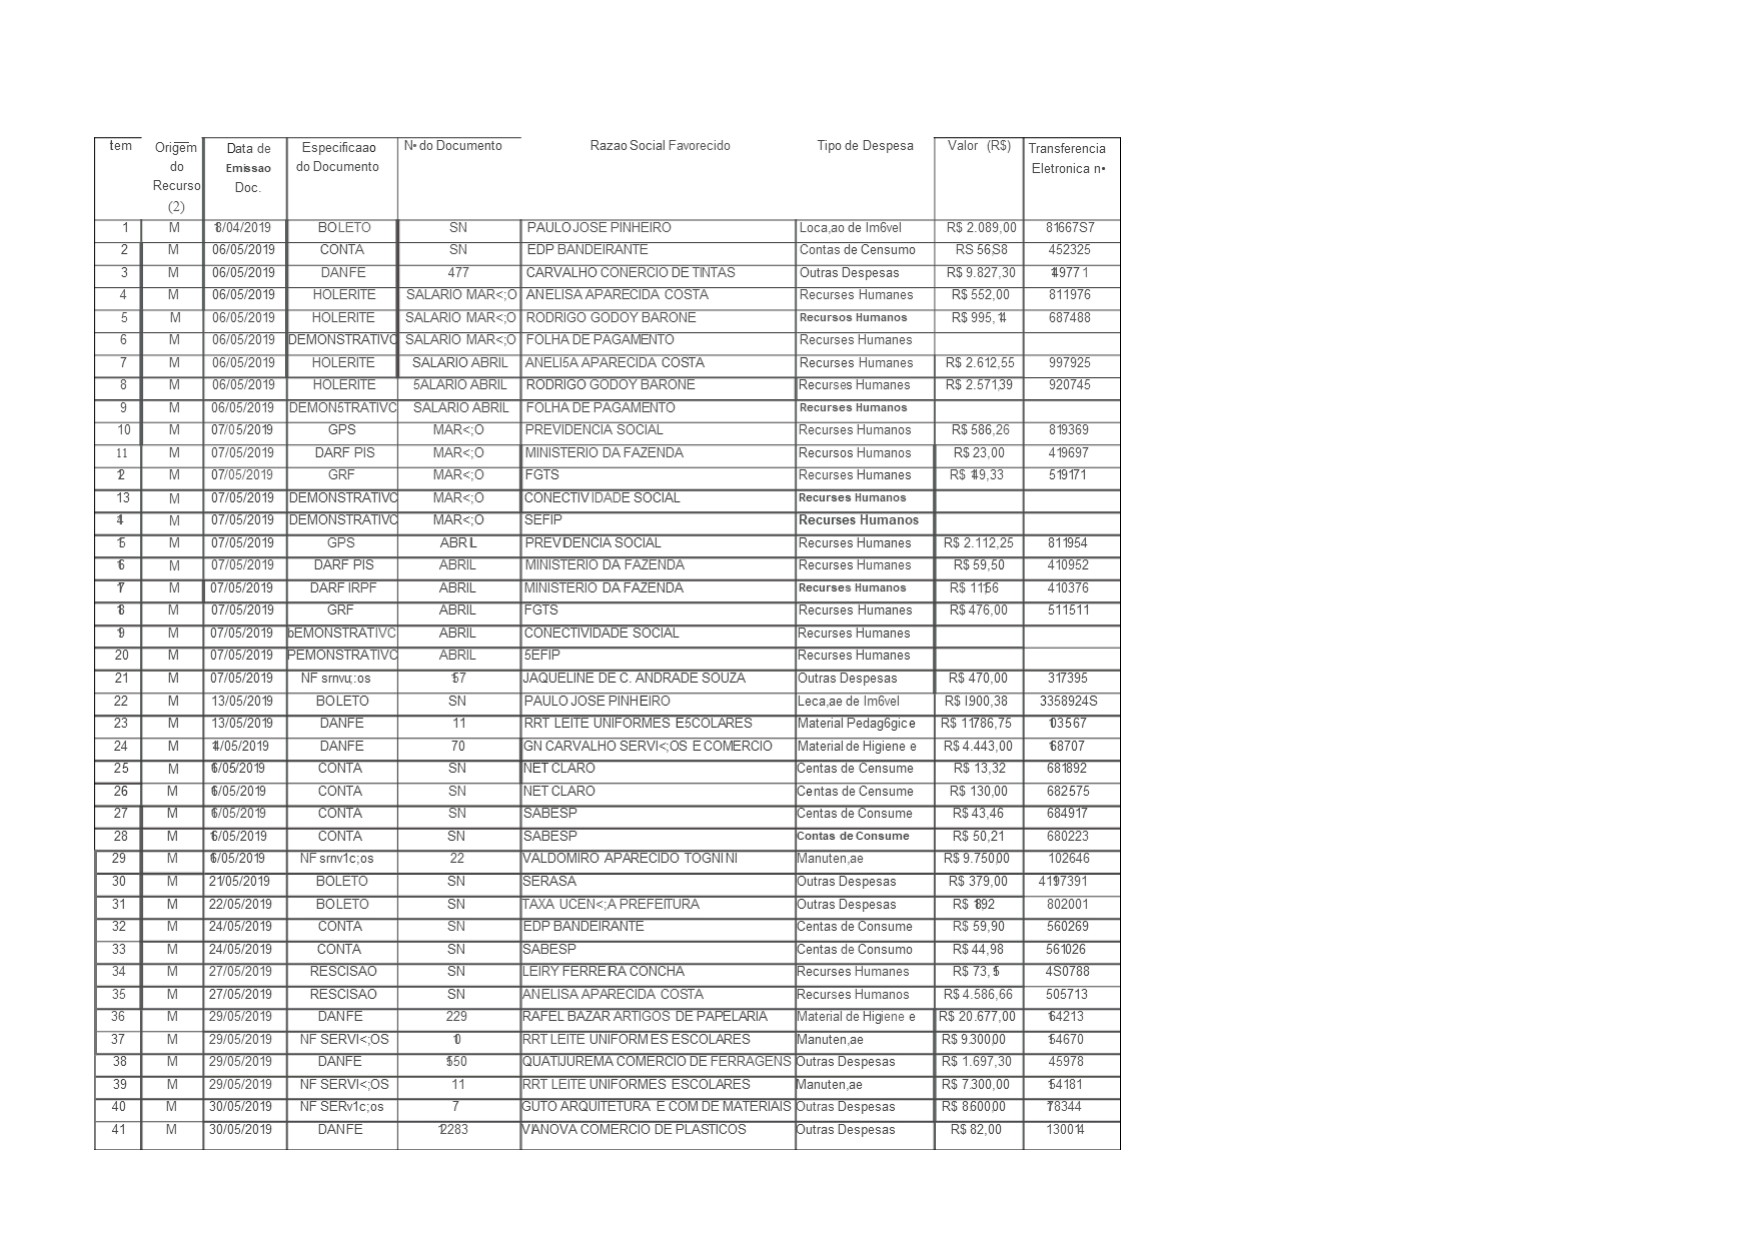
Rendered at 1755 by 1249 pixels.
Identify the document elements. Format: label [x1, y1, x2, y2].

picture [94, 132, 1121, 1150]
